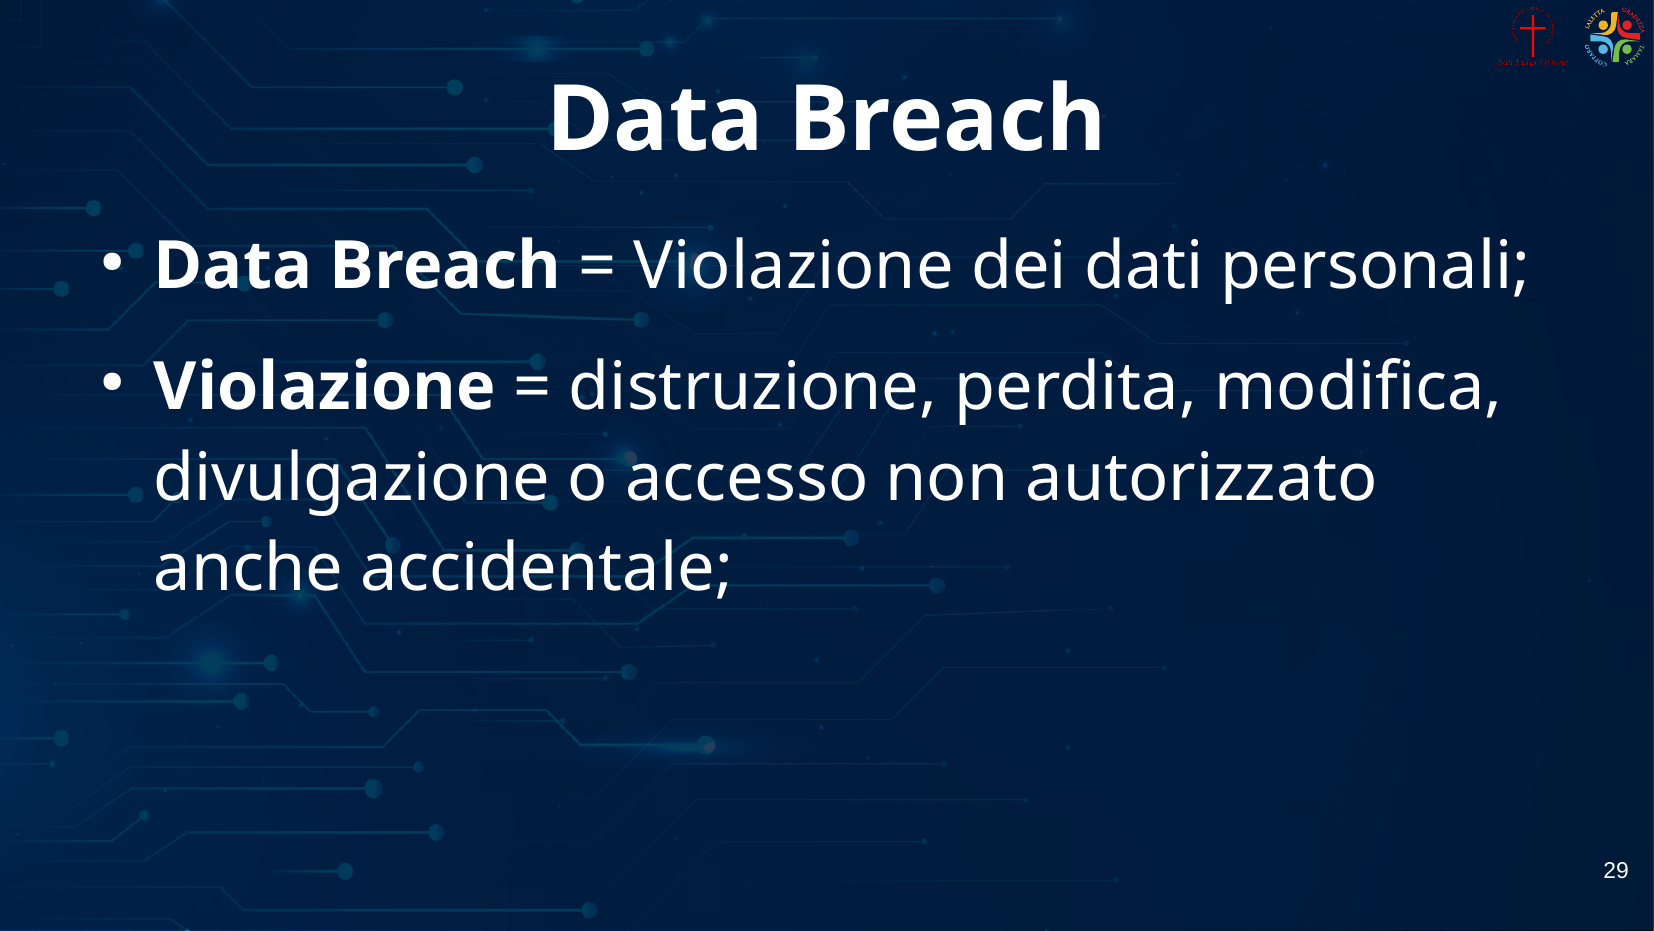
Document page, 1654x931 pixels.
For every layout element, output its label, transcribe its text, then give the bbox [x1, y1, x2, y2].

list Data Breach = Violazione dei dati personali; Violazione = distruzione, perdita, modifica, divulgazione o accesso non autorizzato anche accidentale; [82, 217, 1571, 809]
title Data Breach [82, 37, 1571, 193]
picture [1498, 7, 1568, 37]
